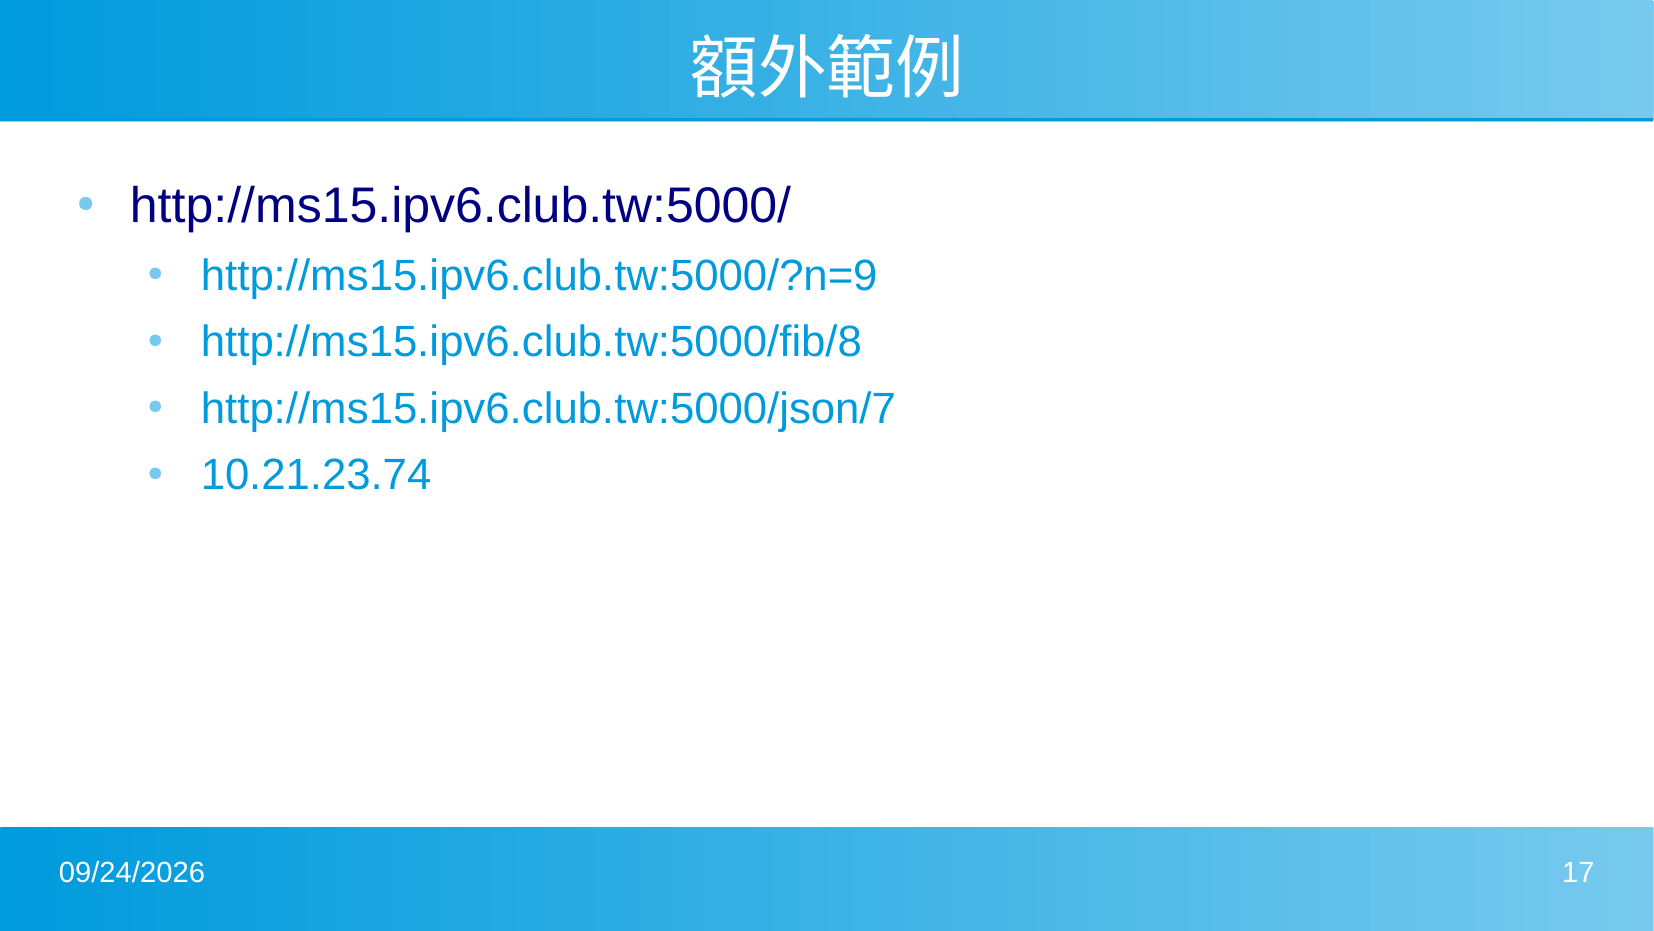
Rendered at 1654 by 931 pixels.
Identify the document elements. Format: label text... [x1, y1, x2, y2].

list http://ms15.ipv6.club.tw:5000/ http://ms15.ipv6.club.tw:5000/?n=9 http://ms15.ipv6.club.tw:5000/fib/8 http://ms15.ipv6.club.tw:5000/json/7 10.21.23.74 [59, 177, 1595, 768]
title 額外範例 [59, 28, 1595, 109]
